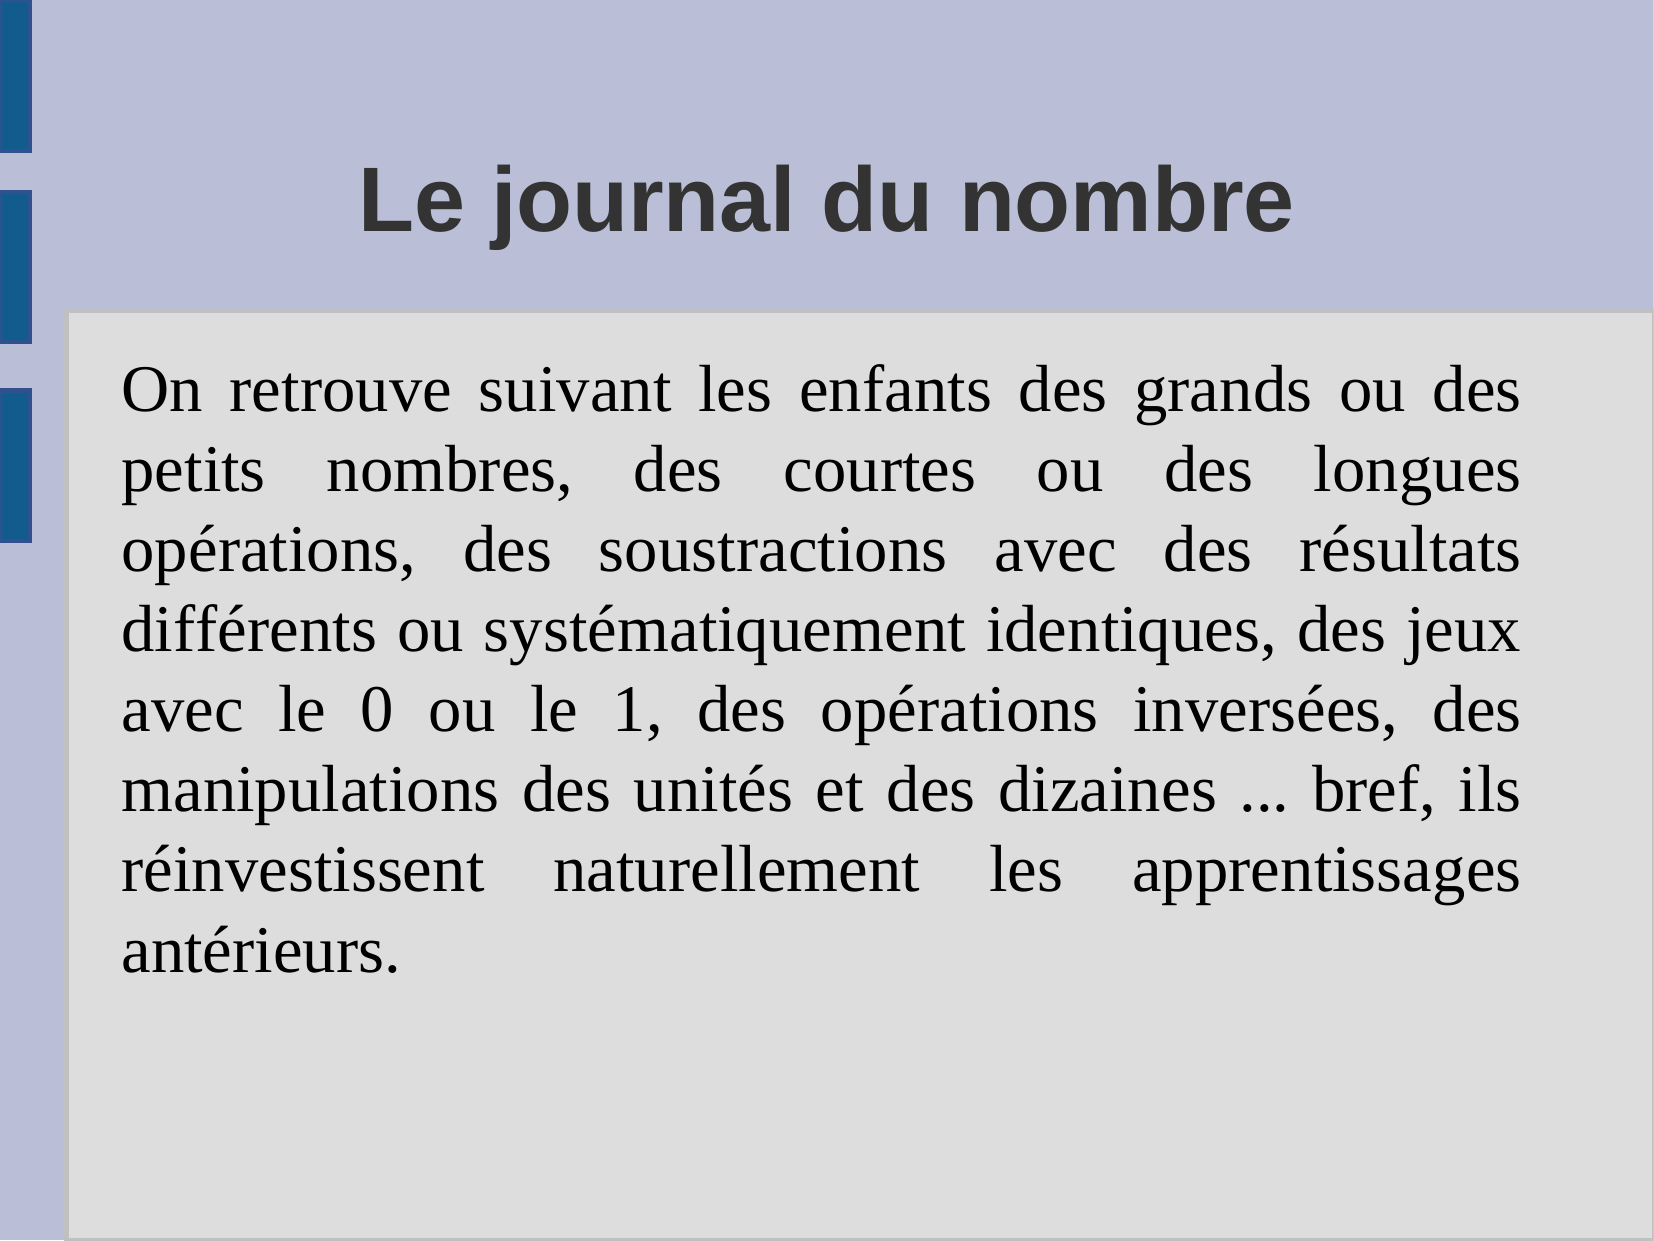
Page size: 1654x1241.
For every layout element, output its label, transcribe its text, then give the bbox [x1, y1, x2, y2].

title Le journal du nombre [121, 91, 1534, 299]
list On retrouve suivant les enfants des grands ou des petits nombres, des courtes ou des longues opérations, des soustractions avec des résultats différents ou systématiquement identiques, des jeux avec le 0 ou le 1, des opérations inversées, des manipulations des unités et des dizaines ... bref, ils réinvestissent naturellement les apprentissages antérieurs. [121, 344, 1534, 1127]
